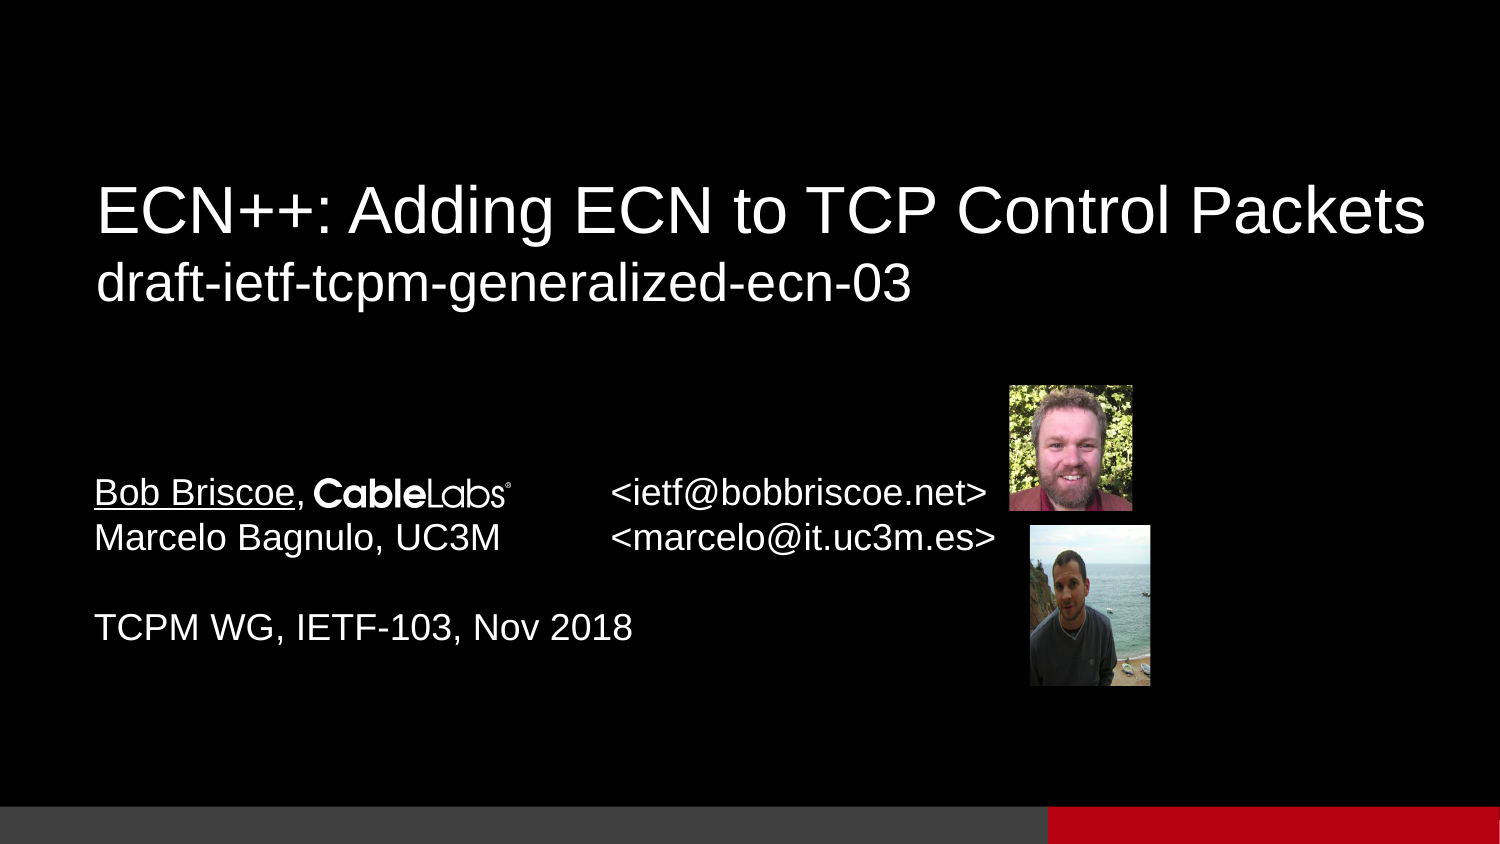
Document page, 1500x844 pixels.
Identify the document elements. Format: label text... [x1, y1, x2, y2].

picture [1029, 525, 1151, 686]
picture [314, 478, 511, 508]
text_box Bob Briscoe, CableLabs <ietf@bobbriscoe.net> Marcelo Bagnulo, UC3M <marcelo@it.uc3m.es> TCPM WG, IETF-103, Nov 2018 [78, 460, 1341, 649]
picture [1009, 385, 1133, 511]
text_box ECN++: Adding ECN to TCP Control Packets draft-ietf-tcpm-generalized-ecn-03 [81, 159, 1466, 433]
